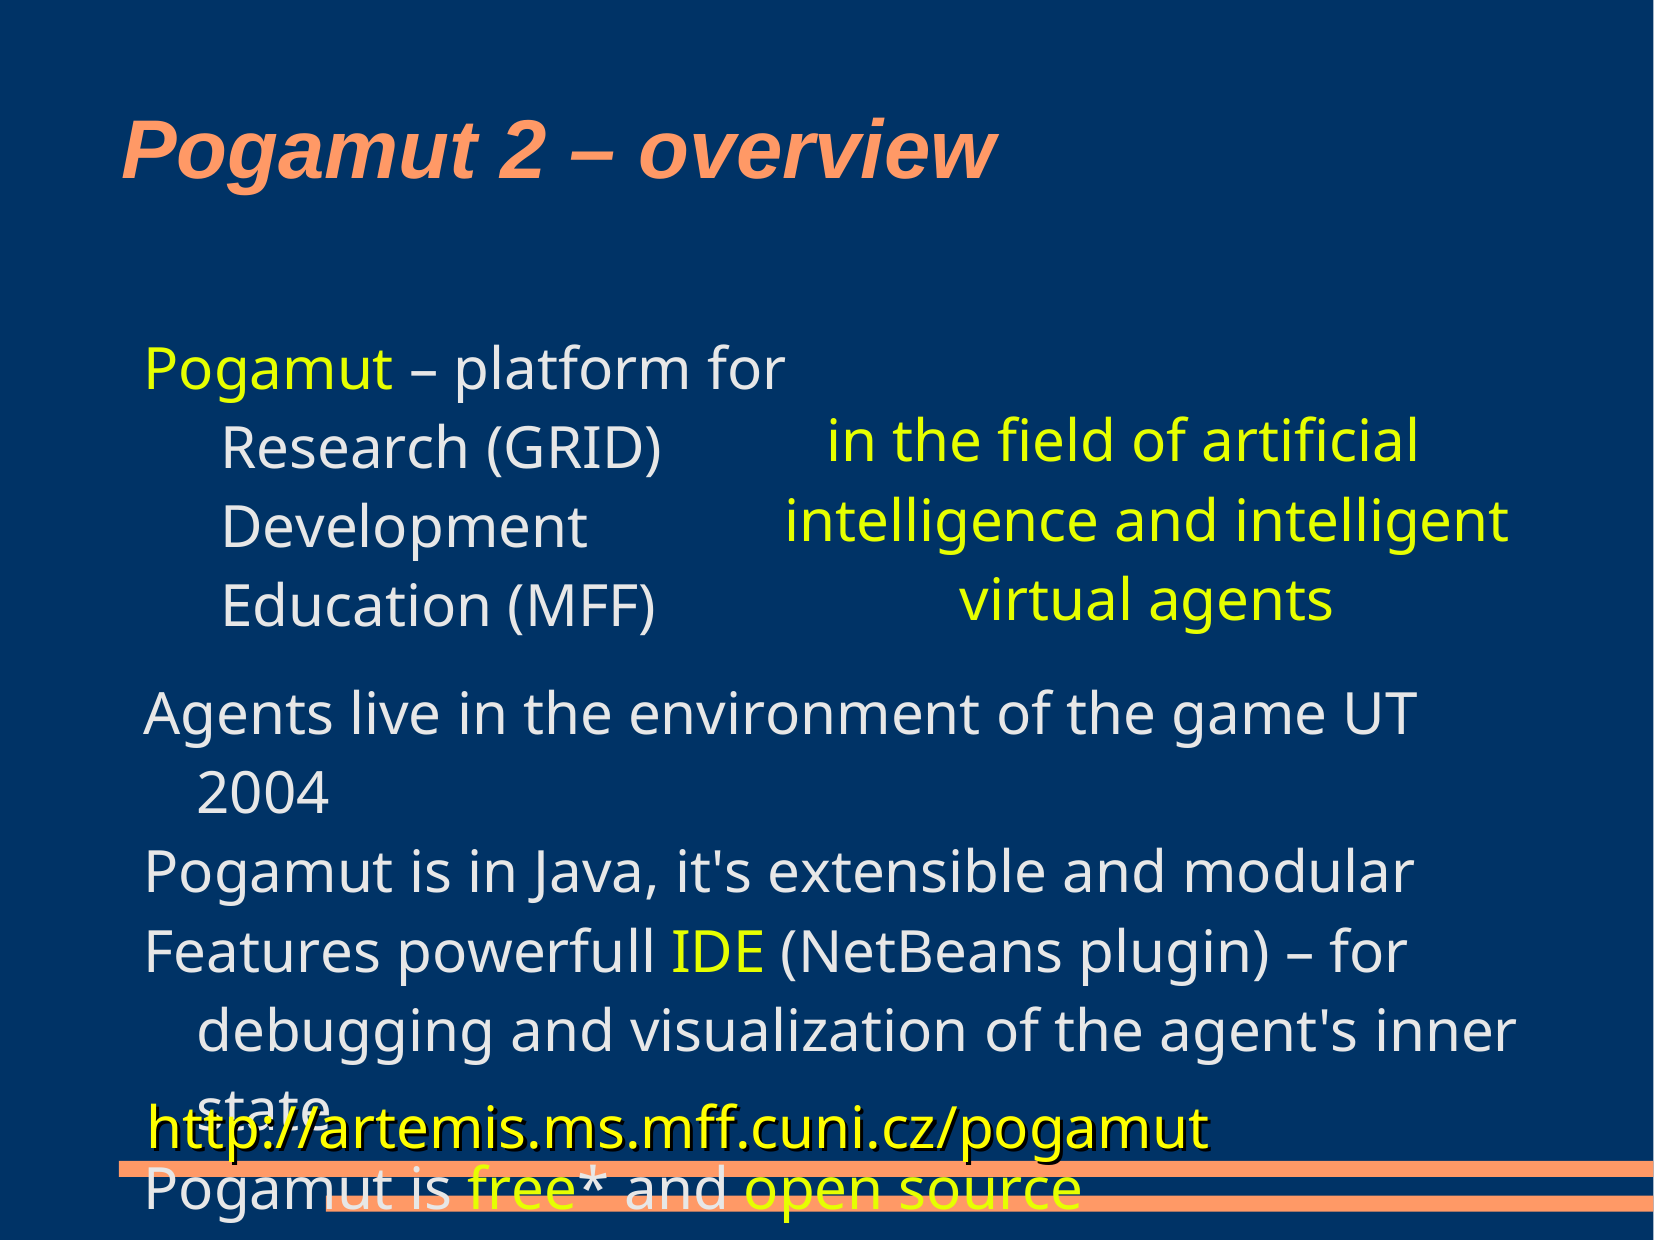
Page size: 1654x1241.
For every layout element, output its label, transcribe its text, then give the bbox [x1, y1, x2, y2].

text_box in the field of artificial intelligence and intelligent virtual agents [620, 392, 1533, 650]
text_box http://artemis.ms.mff.cuni.cz/pogamut [128, 1085, 1388, 1152]
title Pogamut 2 – overview [121, 53, 1534, 247]
list Pogamut – platform for Research (GRID) Development Education (MFF) Agents live in the environment of the game UT 2004 Pogamut is in Java, it's extensible and modular Features powerfull IDE (NetBeans plugin) – for debugging and visualization of the agent's inner state Pogamut is free* and open source Part of the project is the web – includes documentation, instaler, video tutorials, forum and FAQ [125, 326, 1565, 1123]
